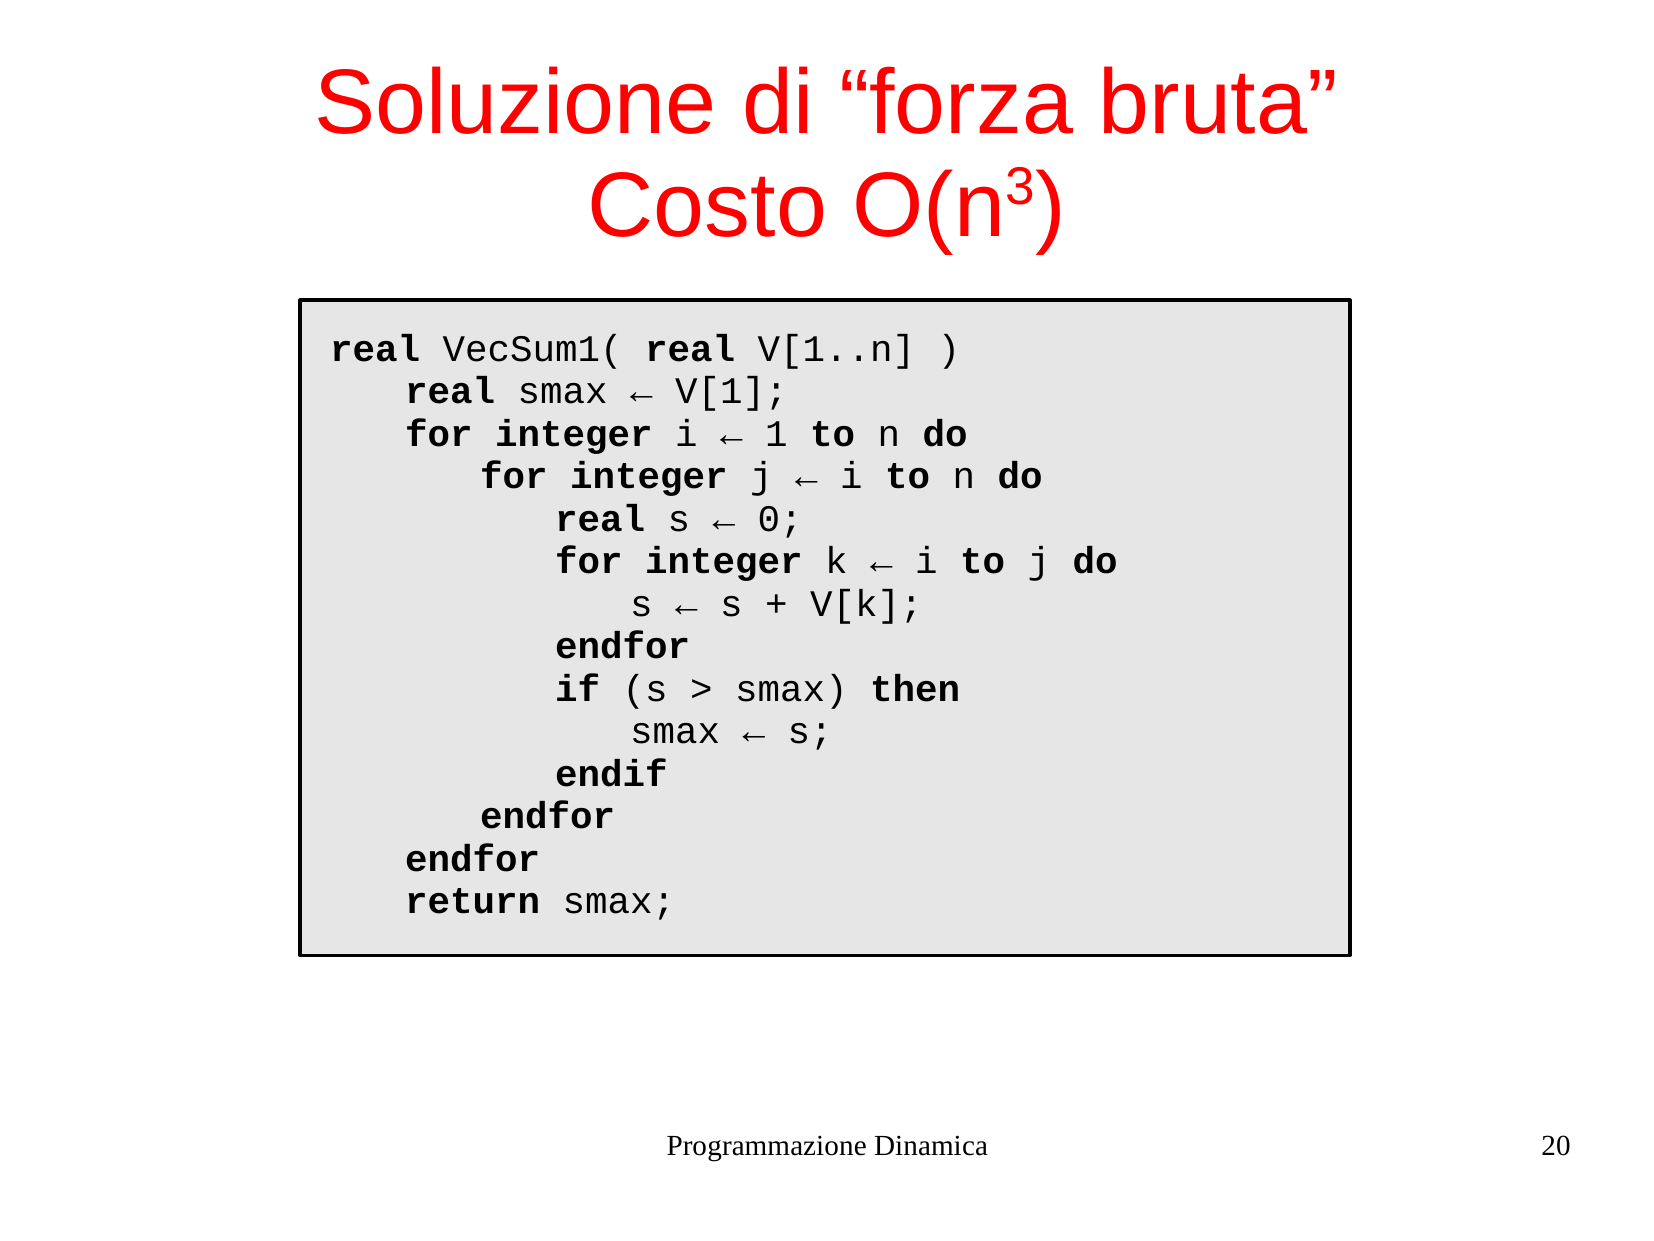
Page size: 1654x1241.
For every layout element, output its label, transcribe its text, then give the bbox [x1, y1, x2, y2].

text_box real VecSum1( real V[1..n] ) real smax ← V[1]; for integer i ← 1 to n do for integer j ← i to n do real s ← 0; for integer k ← i to j do s ← s + V[k]; endfor if (s > smax) then smax ← s; endif endfor endfor return smax; [300, 300, 1351, 956]
title Soluzione di “forza bruta” Costo O(n3) [82, 48, 1571, 258]
